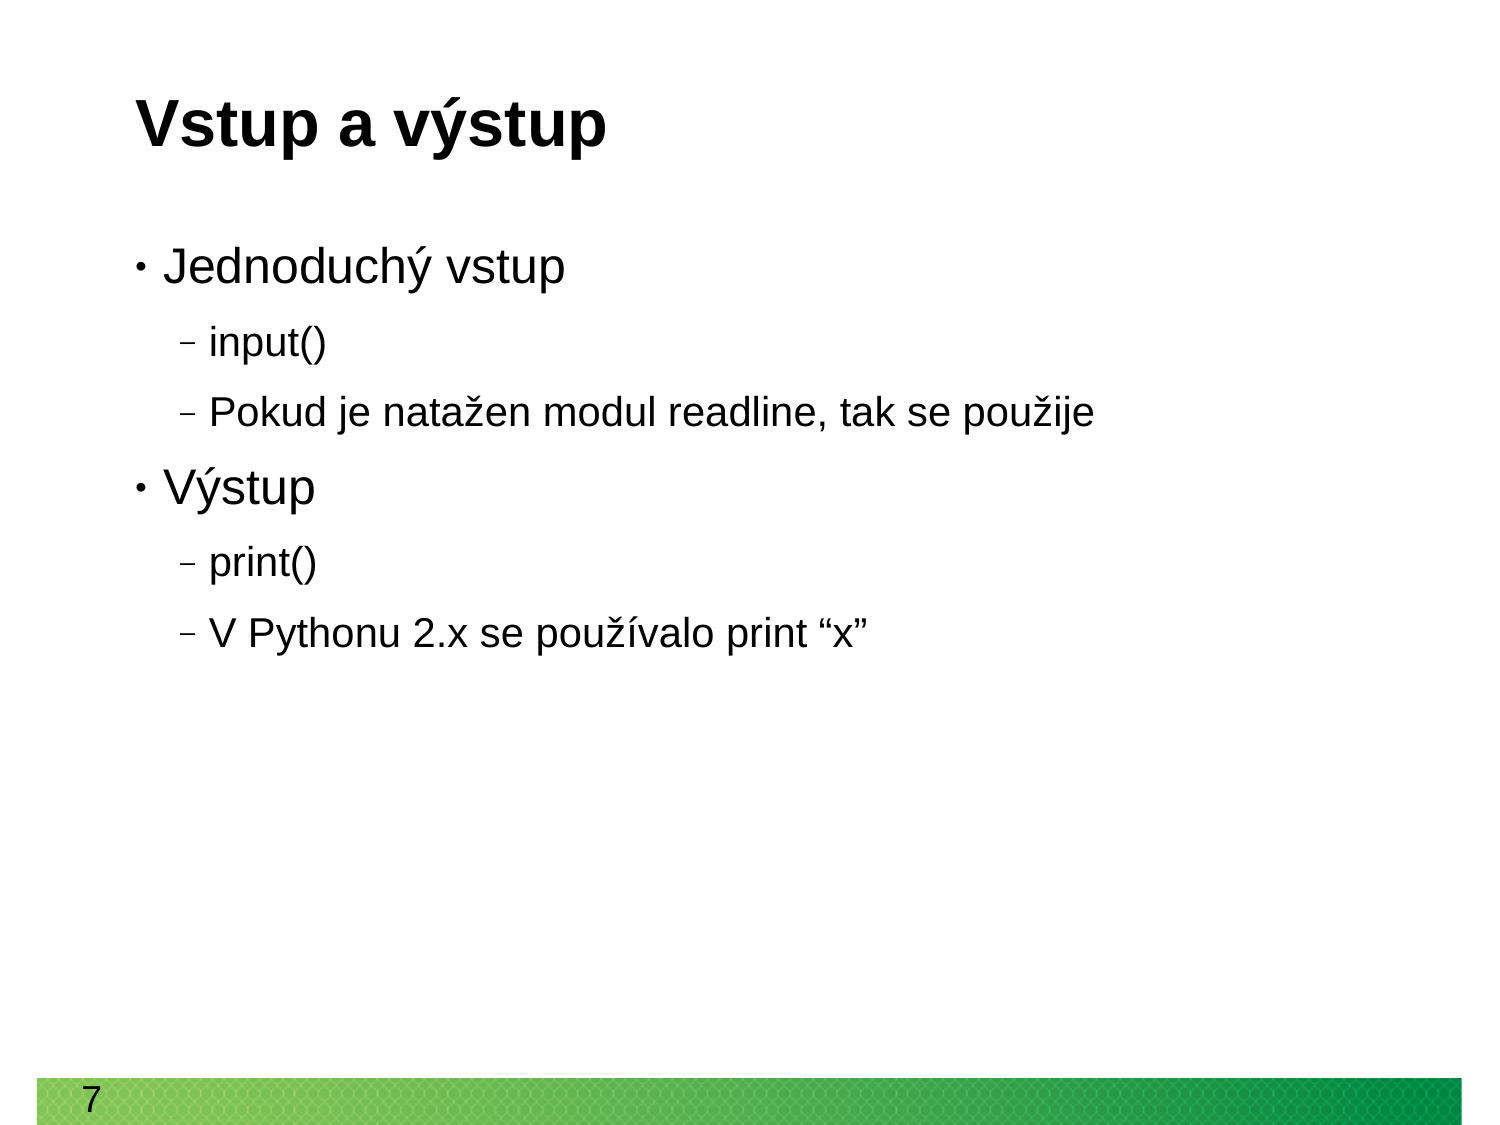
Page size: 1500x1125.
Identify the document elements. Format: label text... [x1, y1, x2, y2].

title Vstup a výstup [135, 41, 1372, 204]
picture [36, 1078, 1462, 1125]
list Jednoduchý vstup input() Pokud je natažen modul readline, tak se použije Výstup print() V Pythonu 2.x se používalo print “x” [135, 238, 1372, 892]
